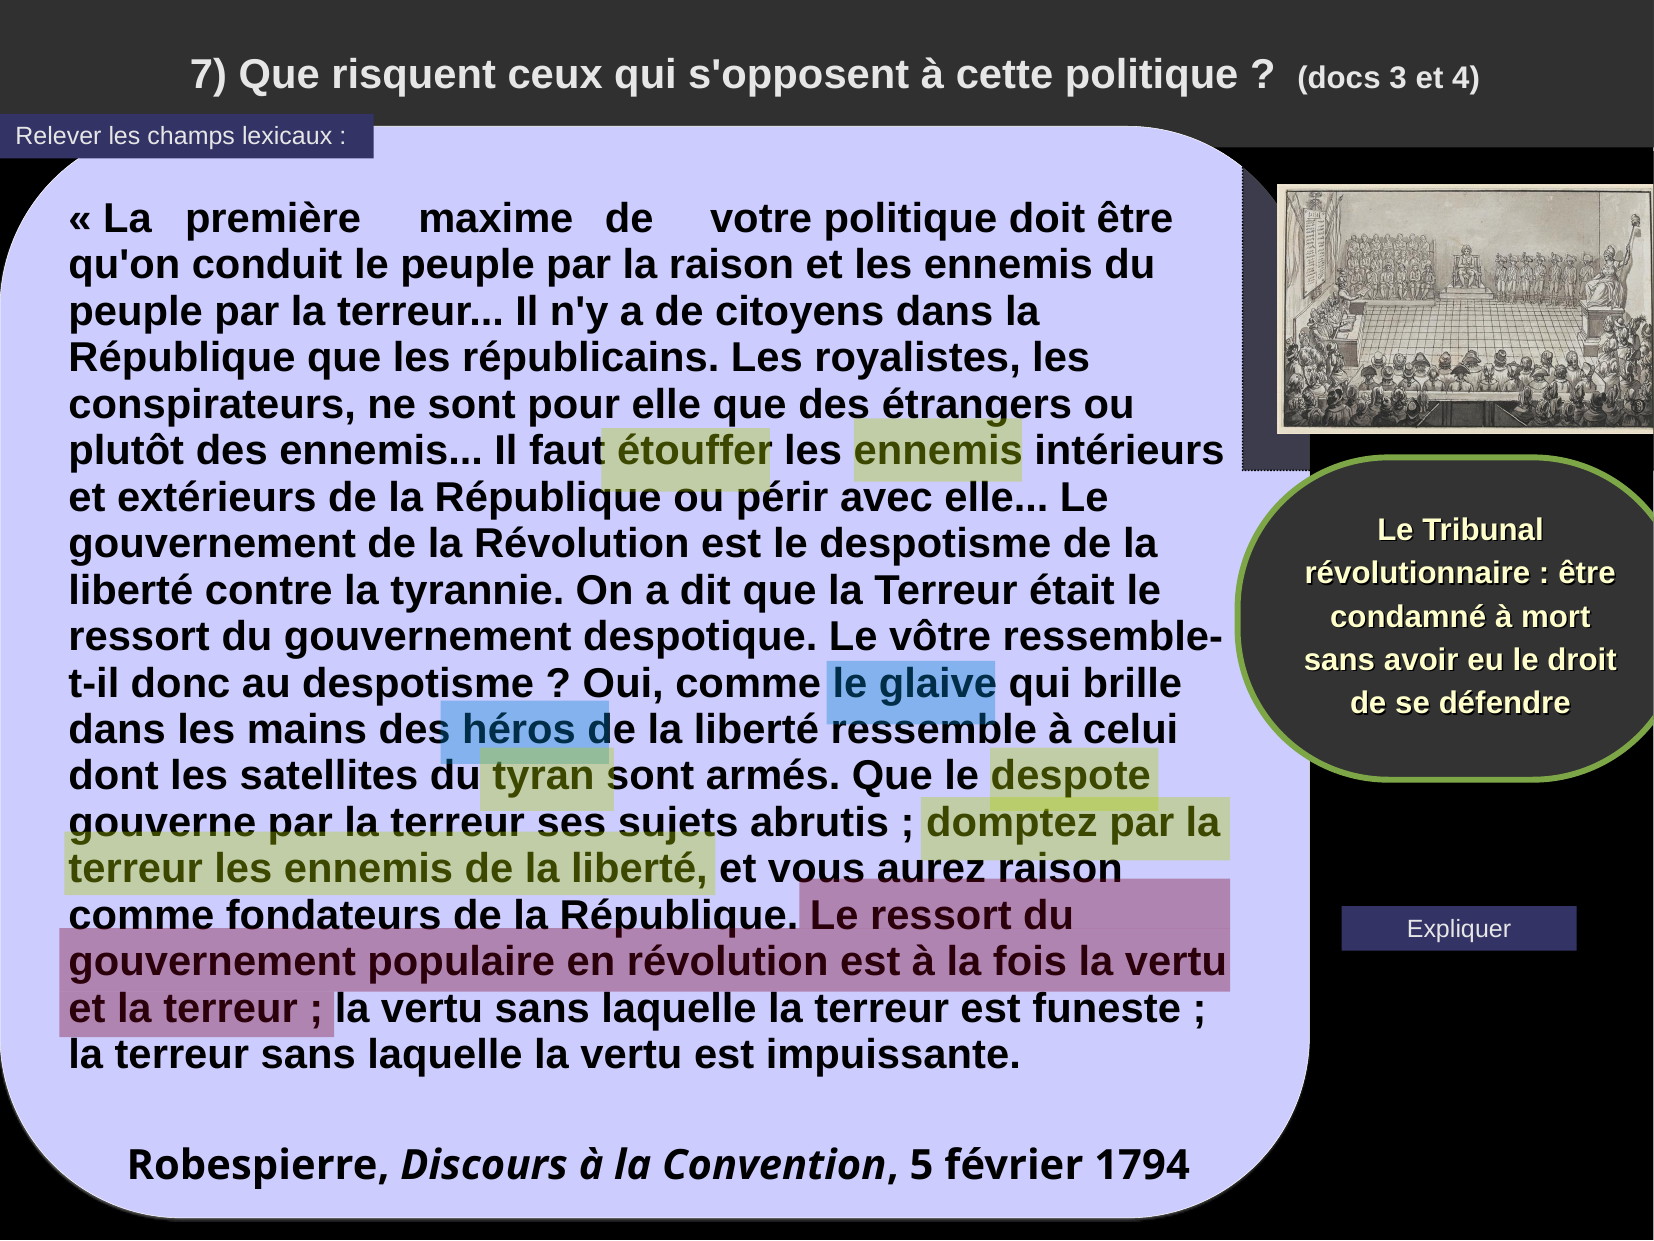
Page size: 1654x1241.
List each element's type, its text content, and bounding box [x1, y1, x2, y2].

text_box Relever les champs lexicaux : [0, 113, 374, 159]
picture [1277, 184, 1654, 434]
text_box [826, 660, 996, 725]
text_box 7) Que risquent ceux qui s'opposent à cette politique ? (docs 3 et 4) [0, 0, 1654, 148]
text_box Expliquer [1341, 906, 1577, 951]
text_box « La première maxime de votre politique doit être qu'on conduit le peuple par la raison et les ennemis du peuple par la terreur... Il n'y a de citoyens dans la République que les républicains. Les royalistes, les conspirateurs, ne sont pour elle que des étrangers ou plutôt des ennemis... Il faut étouffer les ennemis intérieurs et extérieurs de la République ou périr avec elle... Le gouvernement de la Révolution est le despotisme de la liberté contre la tyrannie. On a dit que la Terreur était le ressort du gouvernement despotique. Le vôtre ressemble-t-il donc au despotisme ? Oui, comme le glaive qui brille dans les mains des héros de la liberté ressemble à celui dont les satellites du tyran sont armés. Que le despote gouverne par la terreur ses sujets abrutis ; domptez par la terreur les ennemis de la liberté, et vous aurez raison comme fondateurs de la République. Le ressort du gouvernement populaire en révolution est à la fois la vertu et la terreur ; la vertu sans laquelle la terreur est funeste ; la terreur sans laquelle la vertu est impuissante. Robespierre, Discours à la Convention, 5 février 1794 [0, 126, 1310, 1218]
text_box [440, 700, 614, 811]
text_box [920, 747, 1231, 861]
text_box Le Tribunal révolutionnaire : être condamné à mort sans avoir eu le droit de se défendre [1237, 457, 1654, 780]
text_box [853, 418, 1023, 482]
text_box [59, 878, 1231, 1038]
text_box [601, 428, 770, 492]
text_box [1242, 151, 1654, 471]
text_box [64, 831, 716, 896]
